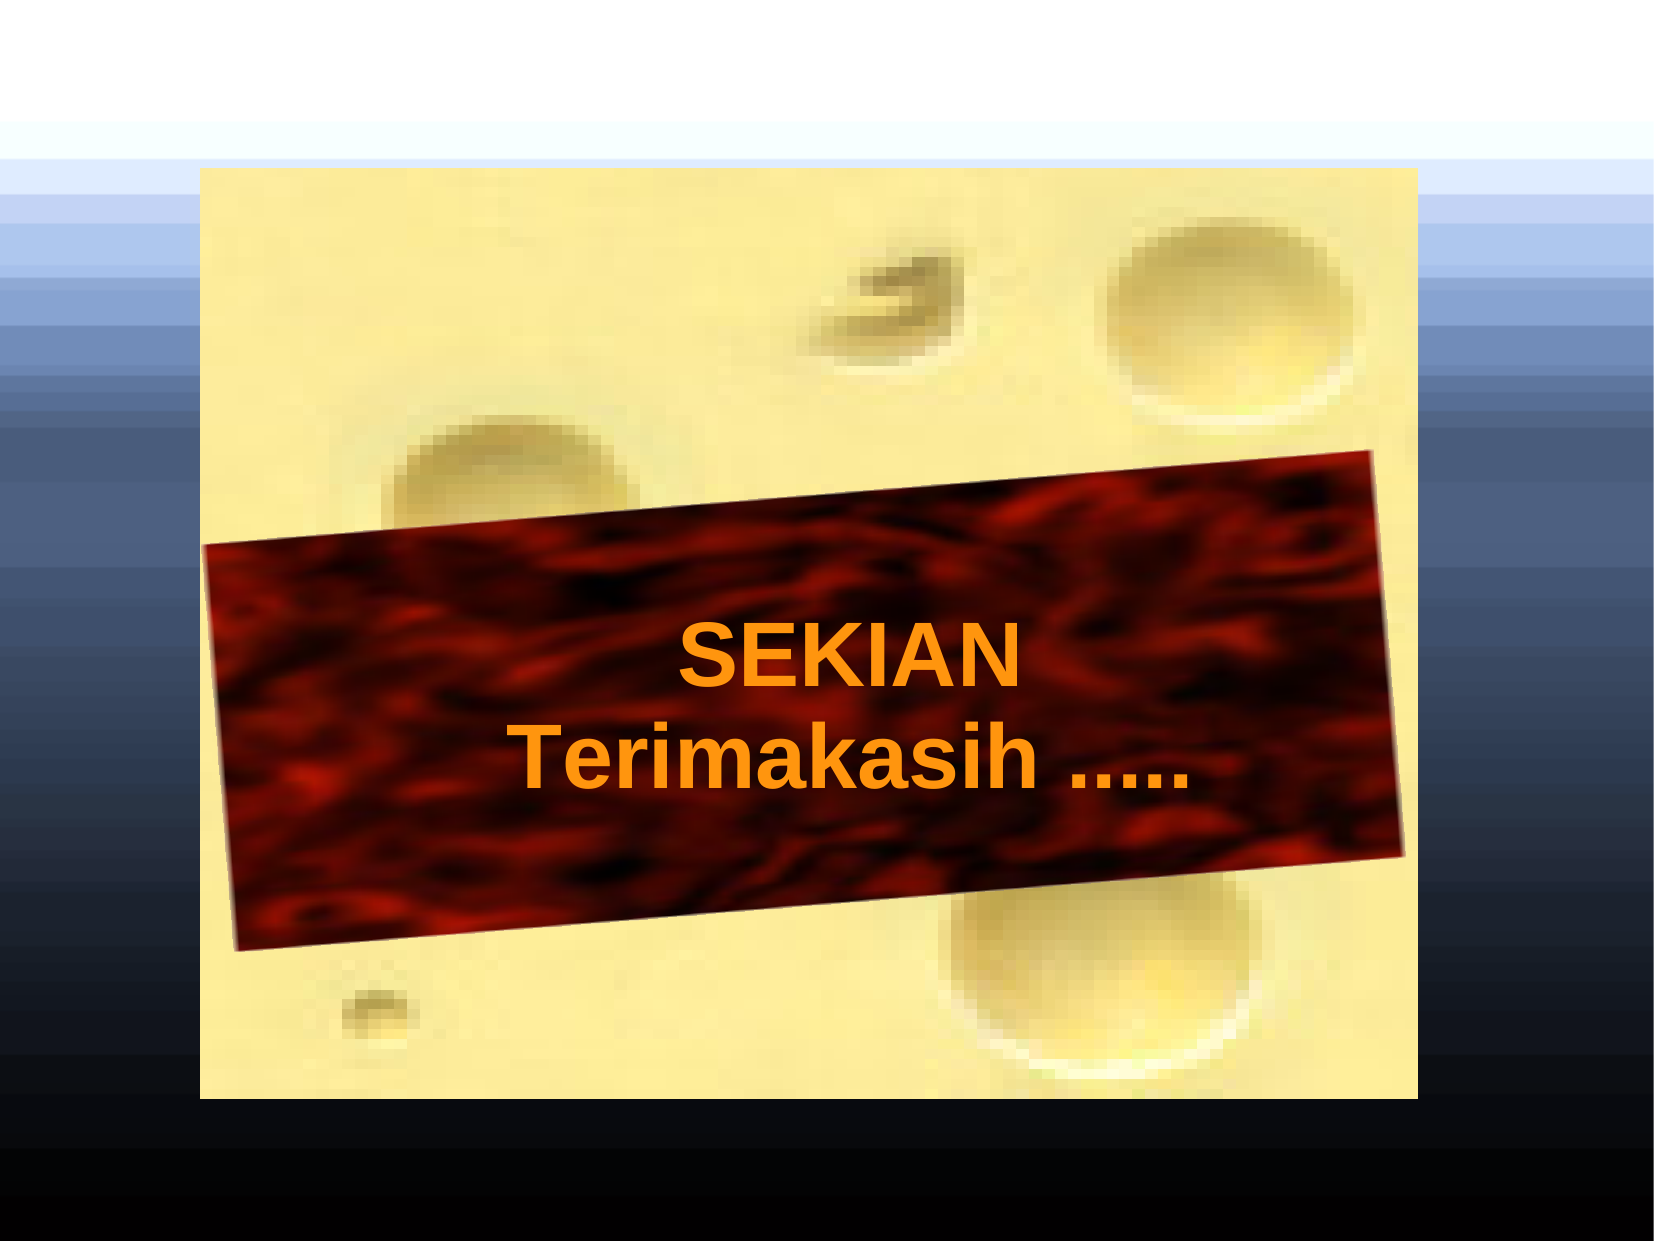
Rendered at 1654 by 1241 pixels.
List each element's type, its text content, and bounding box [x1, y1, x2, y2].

picture [0, 0, 1654, 1241]
title SEKIAN Terimakasih ..... [106, 602, 1595, 810]
